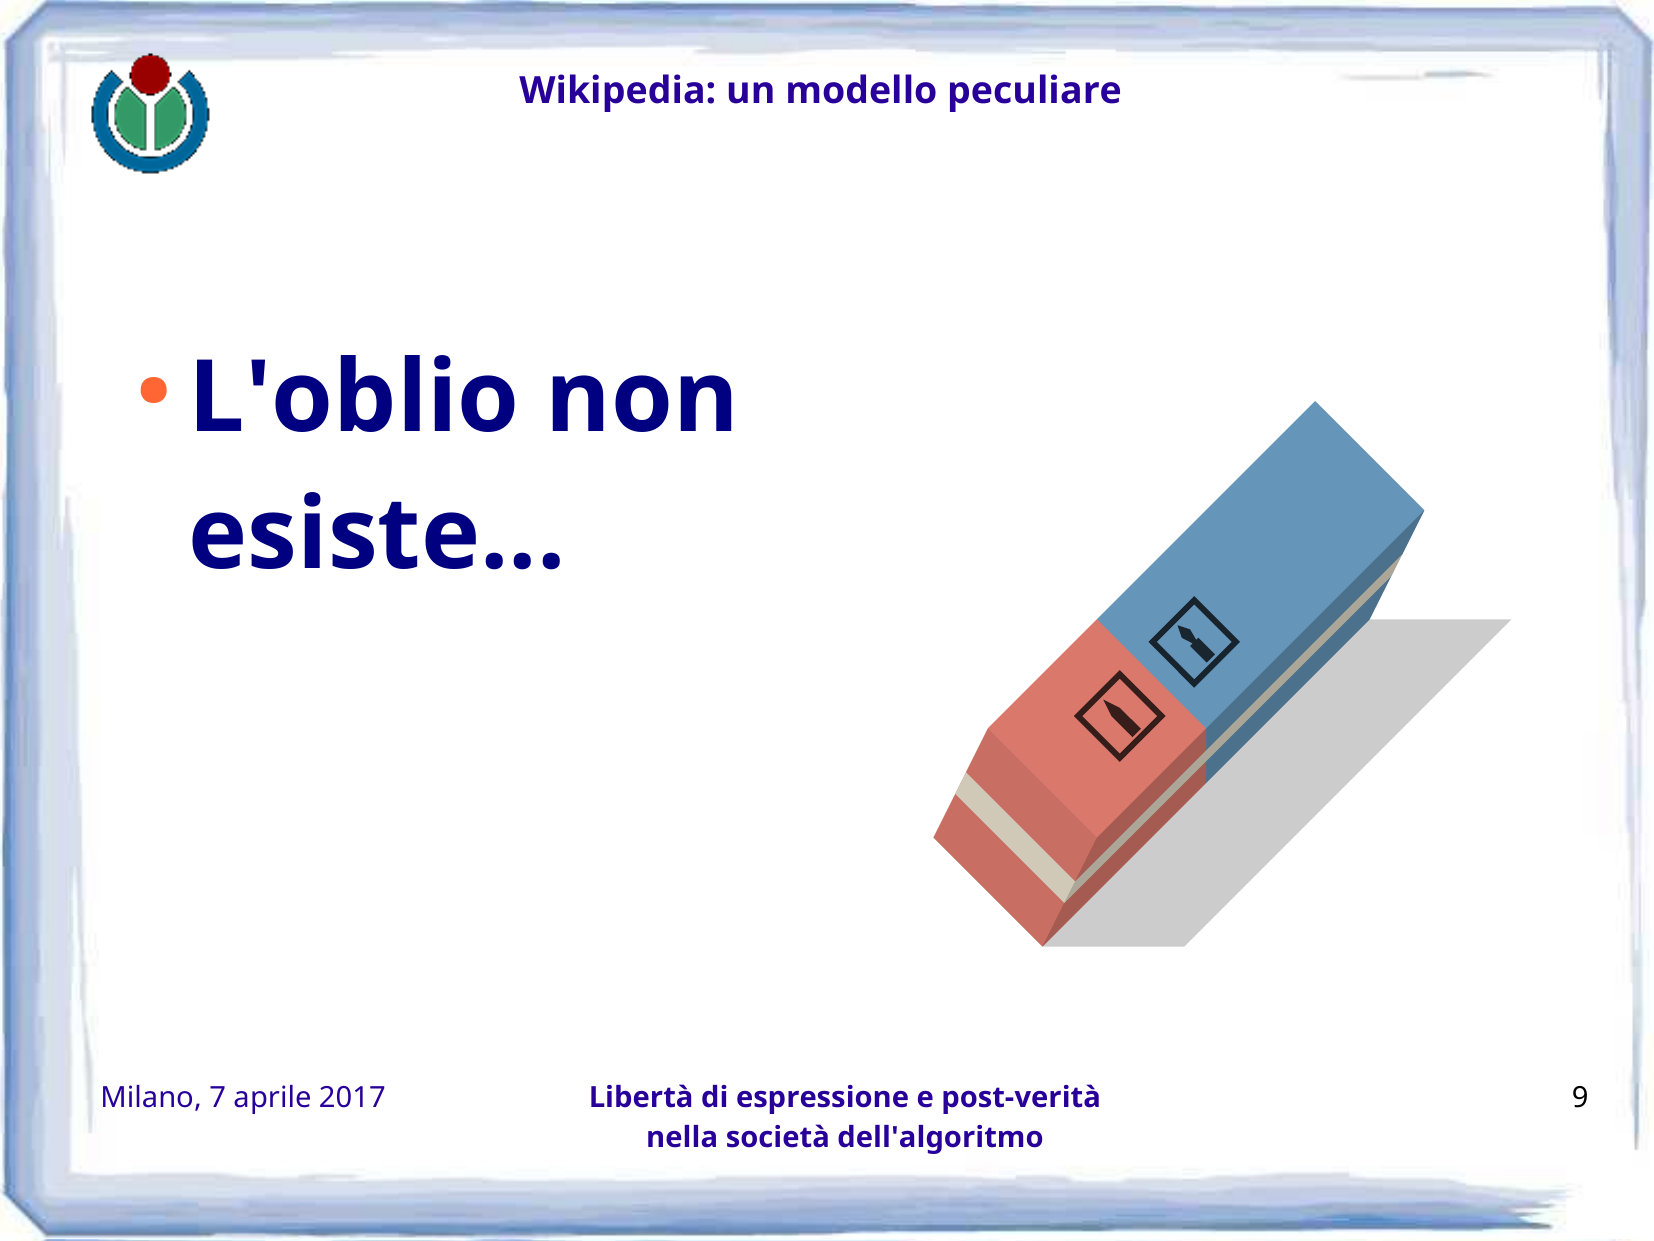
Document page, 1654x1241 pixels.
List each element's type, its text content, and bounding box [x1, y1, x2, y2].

list L'oblio non esiste... [118, 324, 828, 1045]
title Wikipedia: un modello peculiare [76, 59, 1565, 119]
picture [0, 0, 1654, 1241]
